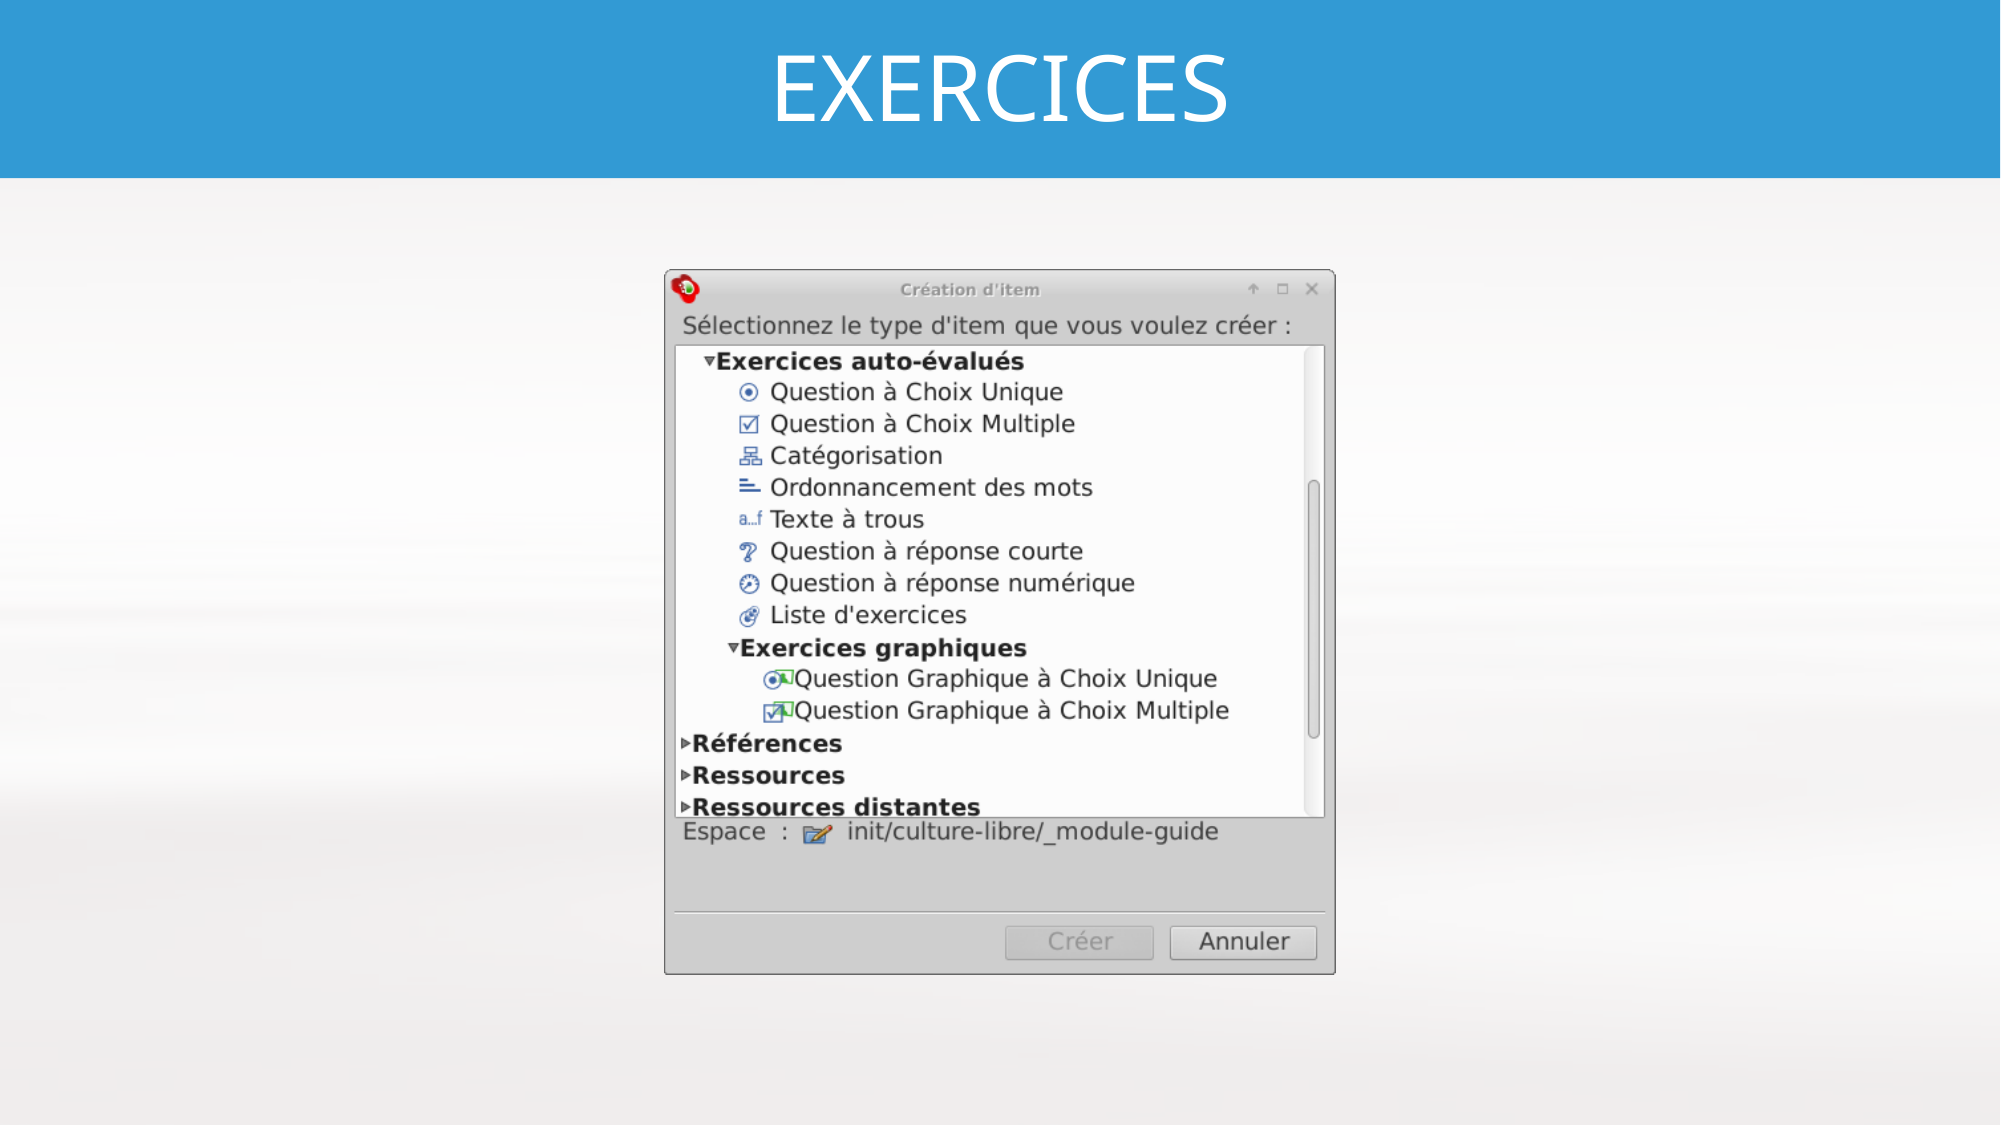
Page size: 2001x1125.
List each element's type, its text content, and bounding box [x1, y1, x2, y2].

picture [664, 269, 1336, 976]
text_box Exercices [0, 0, 2000, 173]
